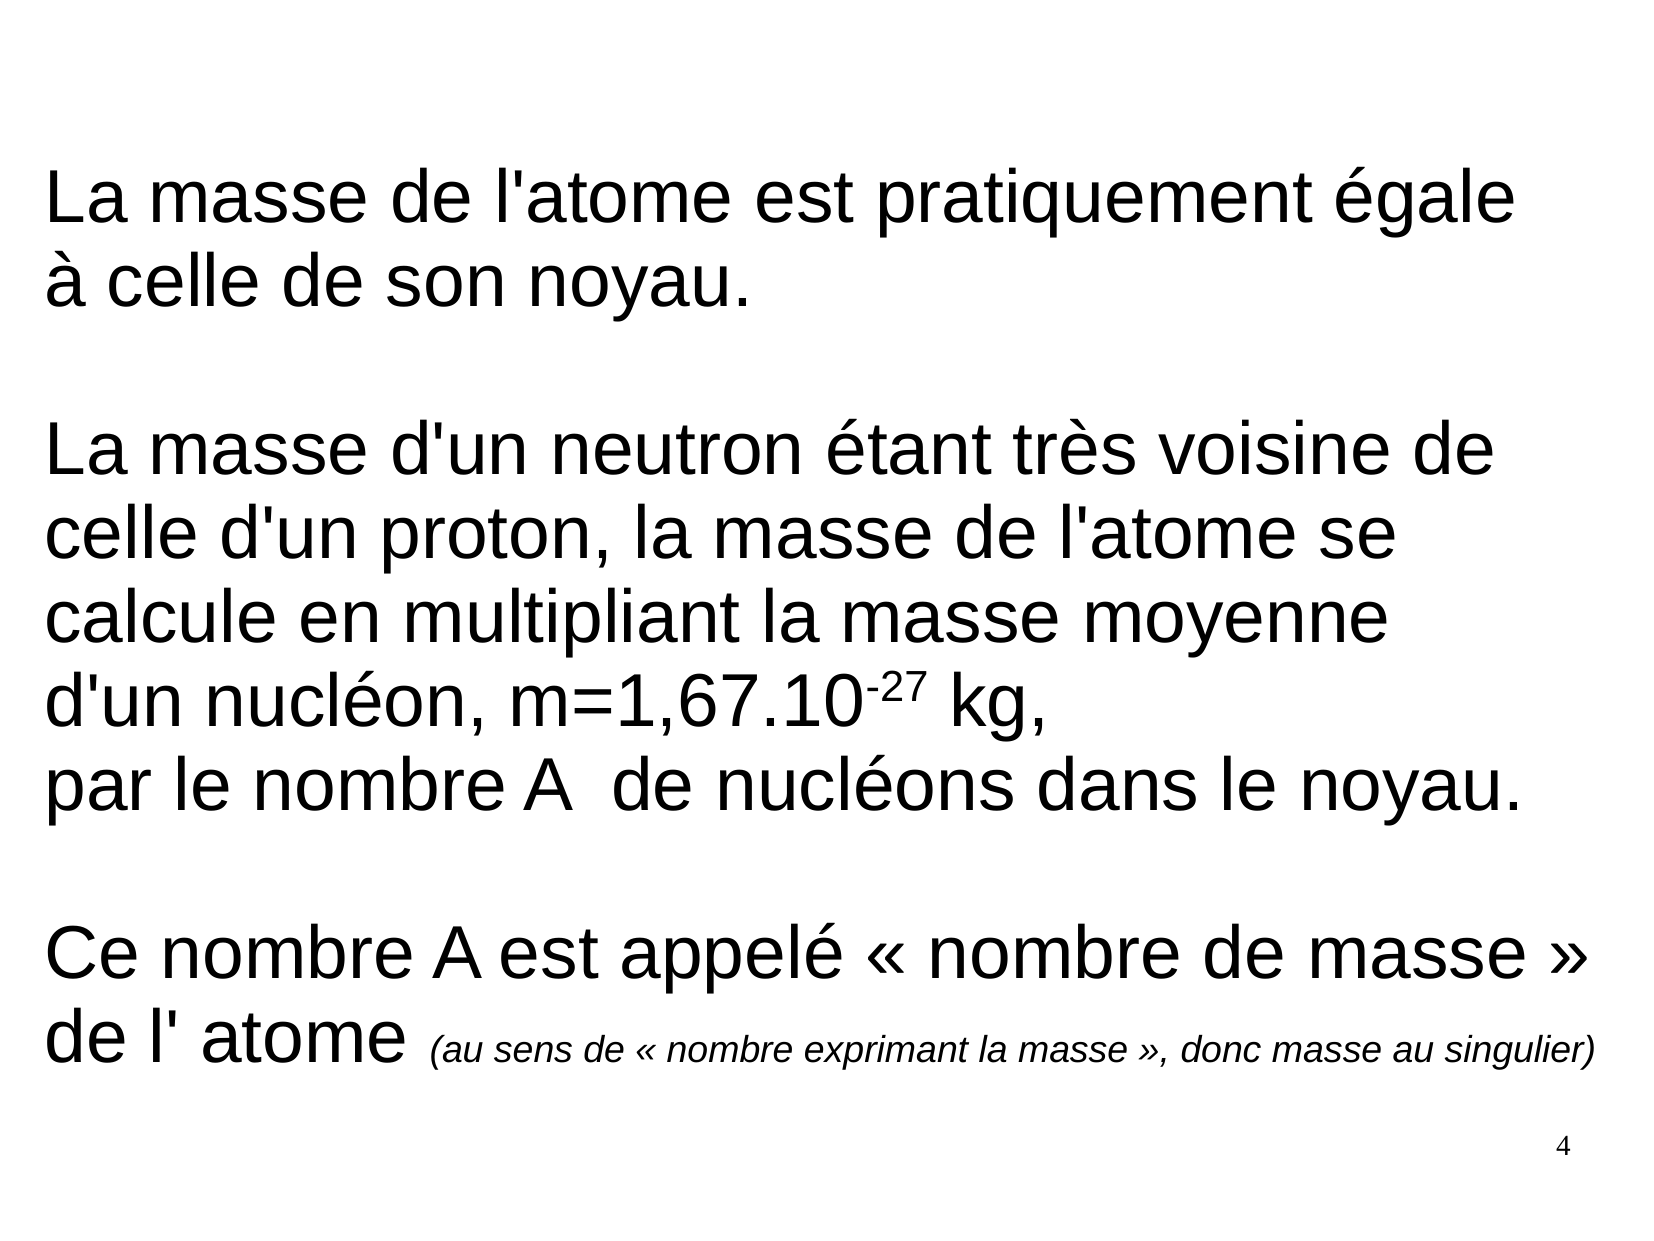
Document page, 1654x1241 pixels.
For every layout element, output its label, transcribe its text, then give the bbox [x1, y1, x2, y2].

text_box La masse de l'atome est pratiquement égale à celle de son noyau. La masse d'un neutron étant très voisine de celle d'un proton, la masse de l'atome se calcule en multipliant la masse moyenne d'un nucléon, m=1,67.10-27 kg, par le nombre A de nucléons dans le noyau. Ce nombre A est appelé « nombre de masse » de l' atome (au sens de « nombre exprimant la masse », donc masse au singulier) [29, 147, 1615, 1090]
